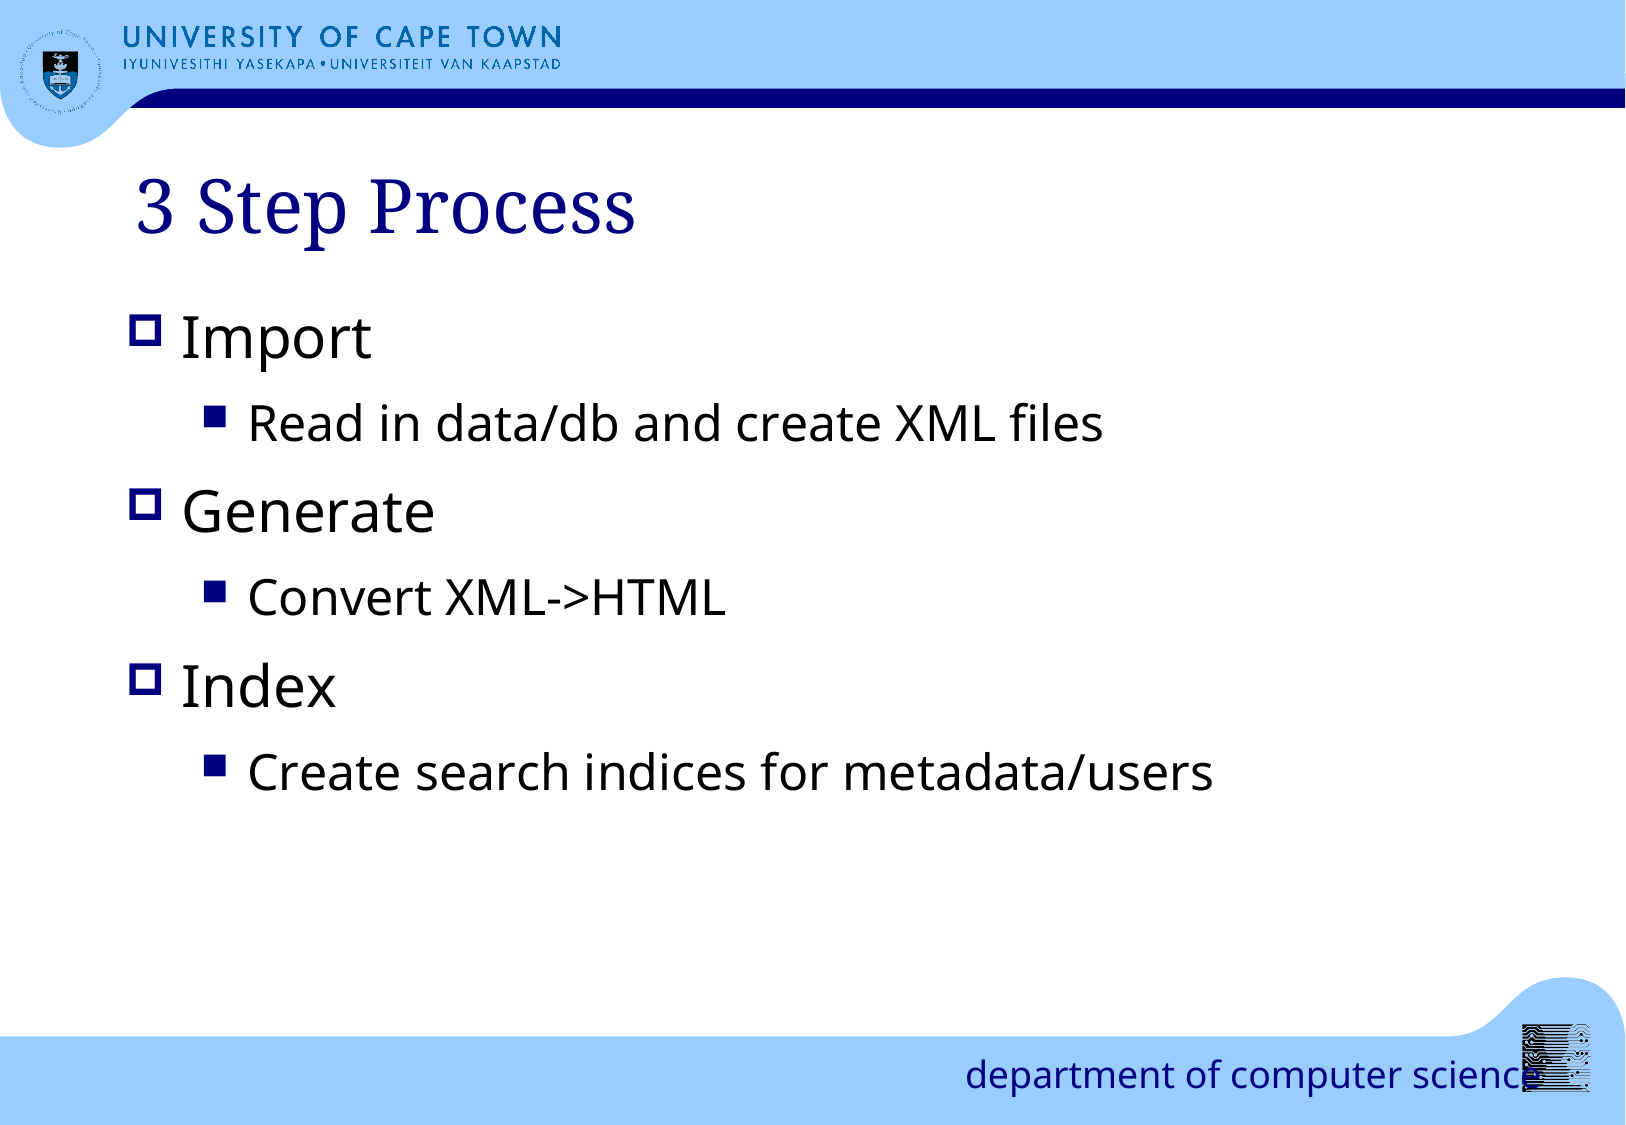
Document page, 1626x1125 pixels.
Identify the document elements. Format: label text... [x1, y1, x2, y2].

list Import Read in data/db and create XML files Generate Convert XML->HTML Index Create search indices for metadata/users [125, 296, 1570, 949]
picture [0, 18, 114, 126]
picture [1526, 1070, 1536, 1076]
picture [120, 23, 563, 71]
picture [1522, 1024, 1591, 1092]
title 3 Step Process [134, 140, 1571, 268]
